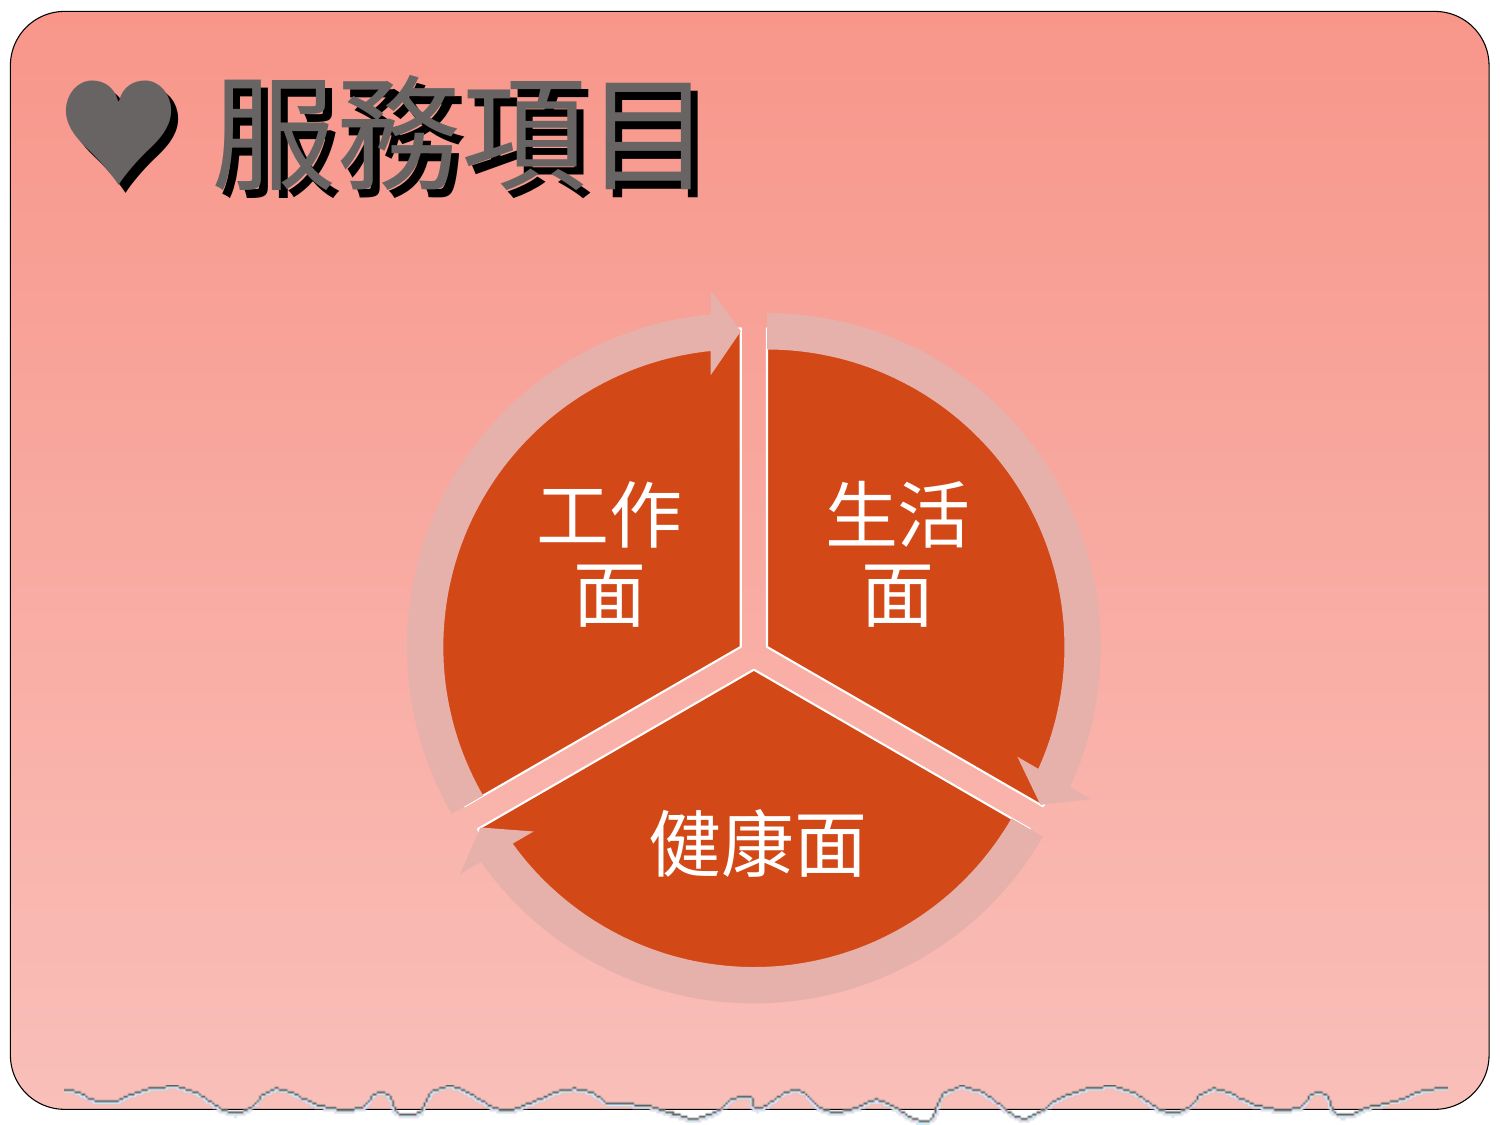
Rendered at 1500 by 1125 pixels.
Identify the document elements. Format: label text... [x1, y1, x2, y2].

text_box 健康面 [481, 669, 1011, 967]
text_box [767, 313, 1101, 805]
text_box 工作面 [444, 333, 741, 796]
text_box 生活面 [767, 350, 1064, 807]
picture [64, 1085, 1448, 1125]
text_box [406, 290, 741, 814]
text_box [460, 818, 1043, 1004]
title ♥服務項目 [41, 33, 810, 221]
